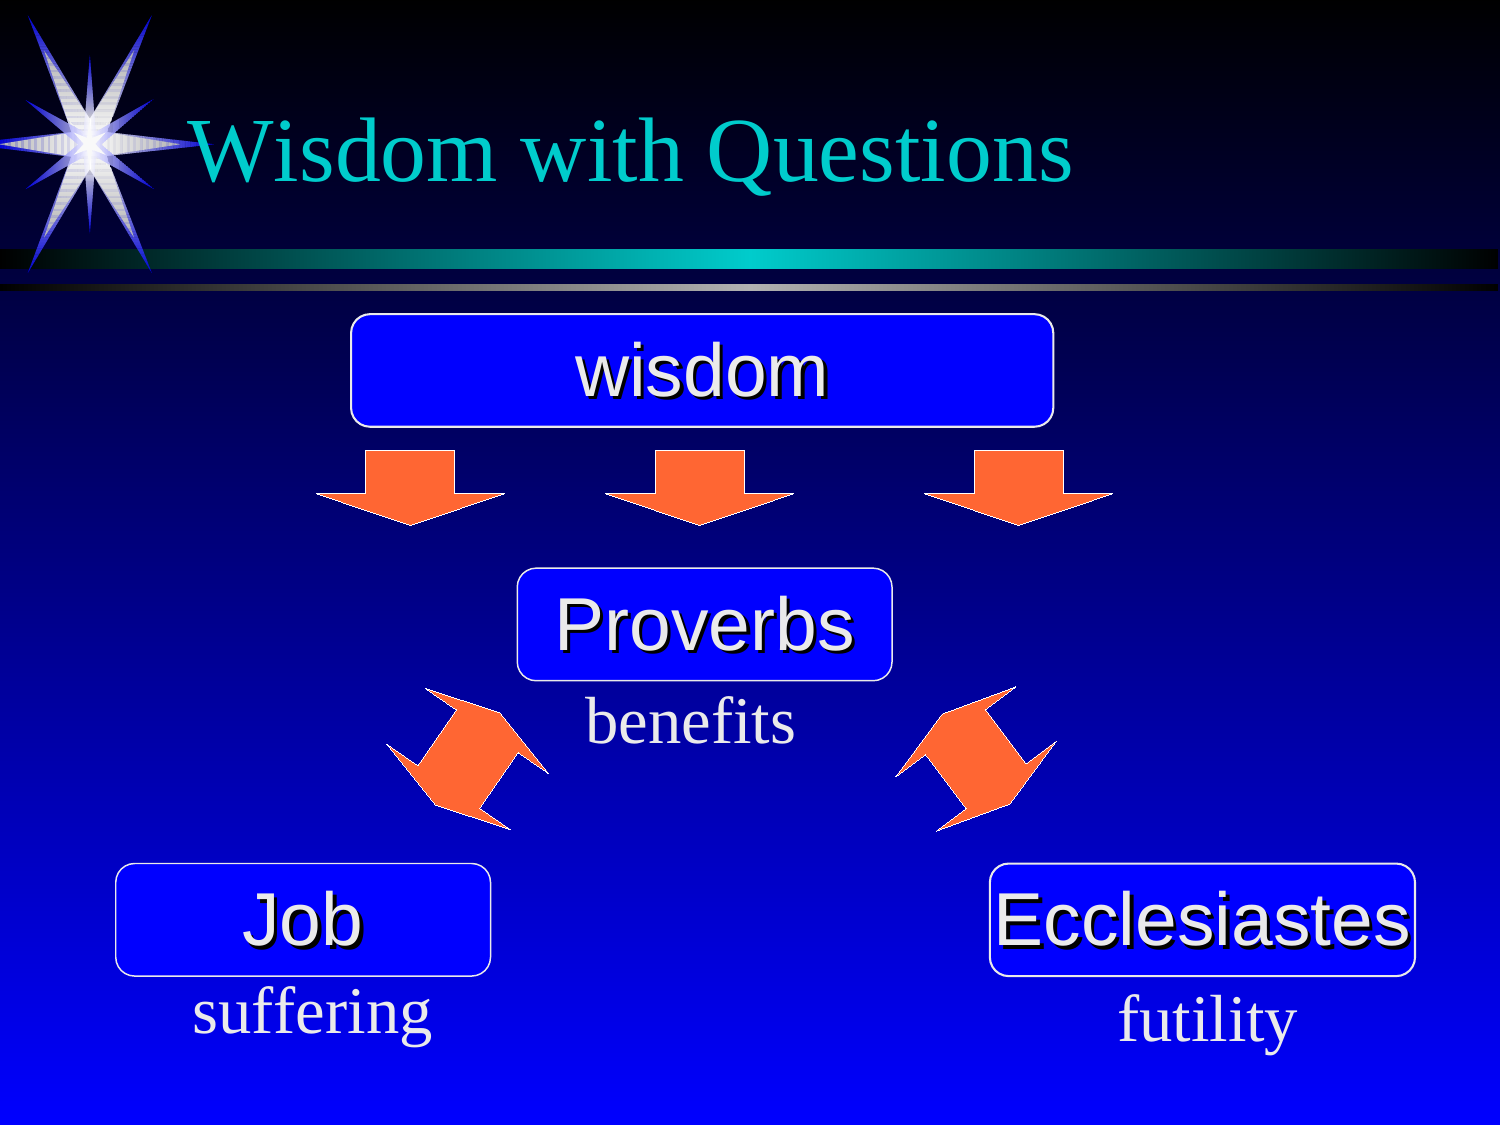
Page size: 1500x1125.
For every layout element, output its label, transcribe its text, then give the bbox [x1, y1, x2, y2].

text_box Proverbs [517, 568, 893, 680]
text_box Job [115, 863, 491, 974]
text_box [316, 450, 505, 526]
text_box benefits [503, 677, 879, 766]
text_box futility [1020, 975, 1396, 1064]
text_box [895, 686, 1057, 832]
text_box wisdom [351, 314, 1054, 427]
title Wisdom with Questions [187, 56, 1463, 244]
text_box [605, 450, 794, 526]
text_box [386, 688, 549, 830]
text_box benefits [510, 754, 536, 766]
text_box suffering [125, 966, 501, 1056]
text_box Ecclesiastes [989, 863, 1416, 977]
text_box [924, 450, 1113, 526]
